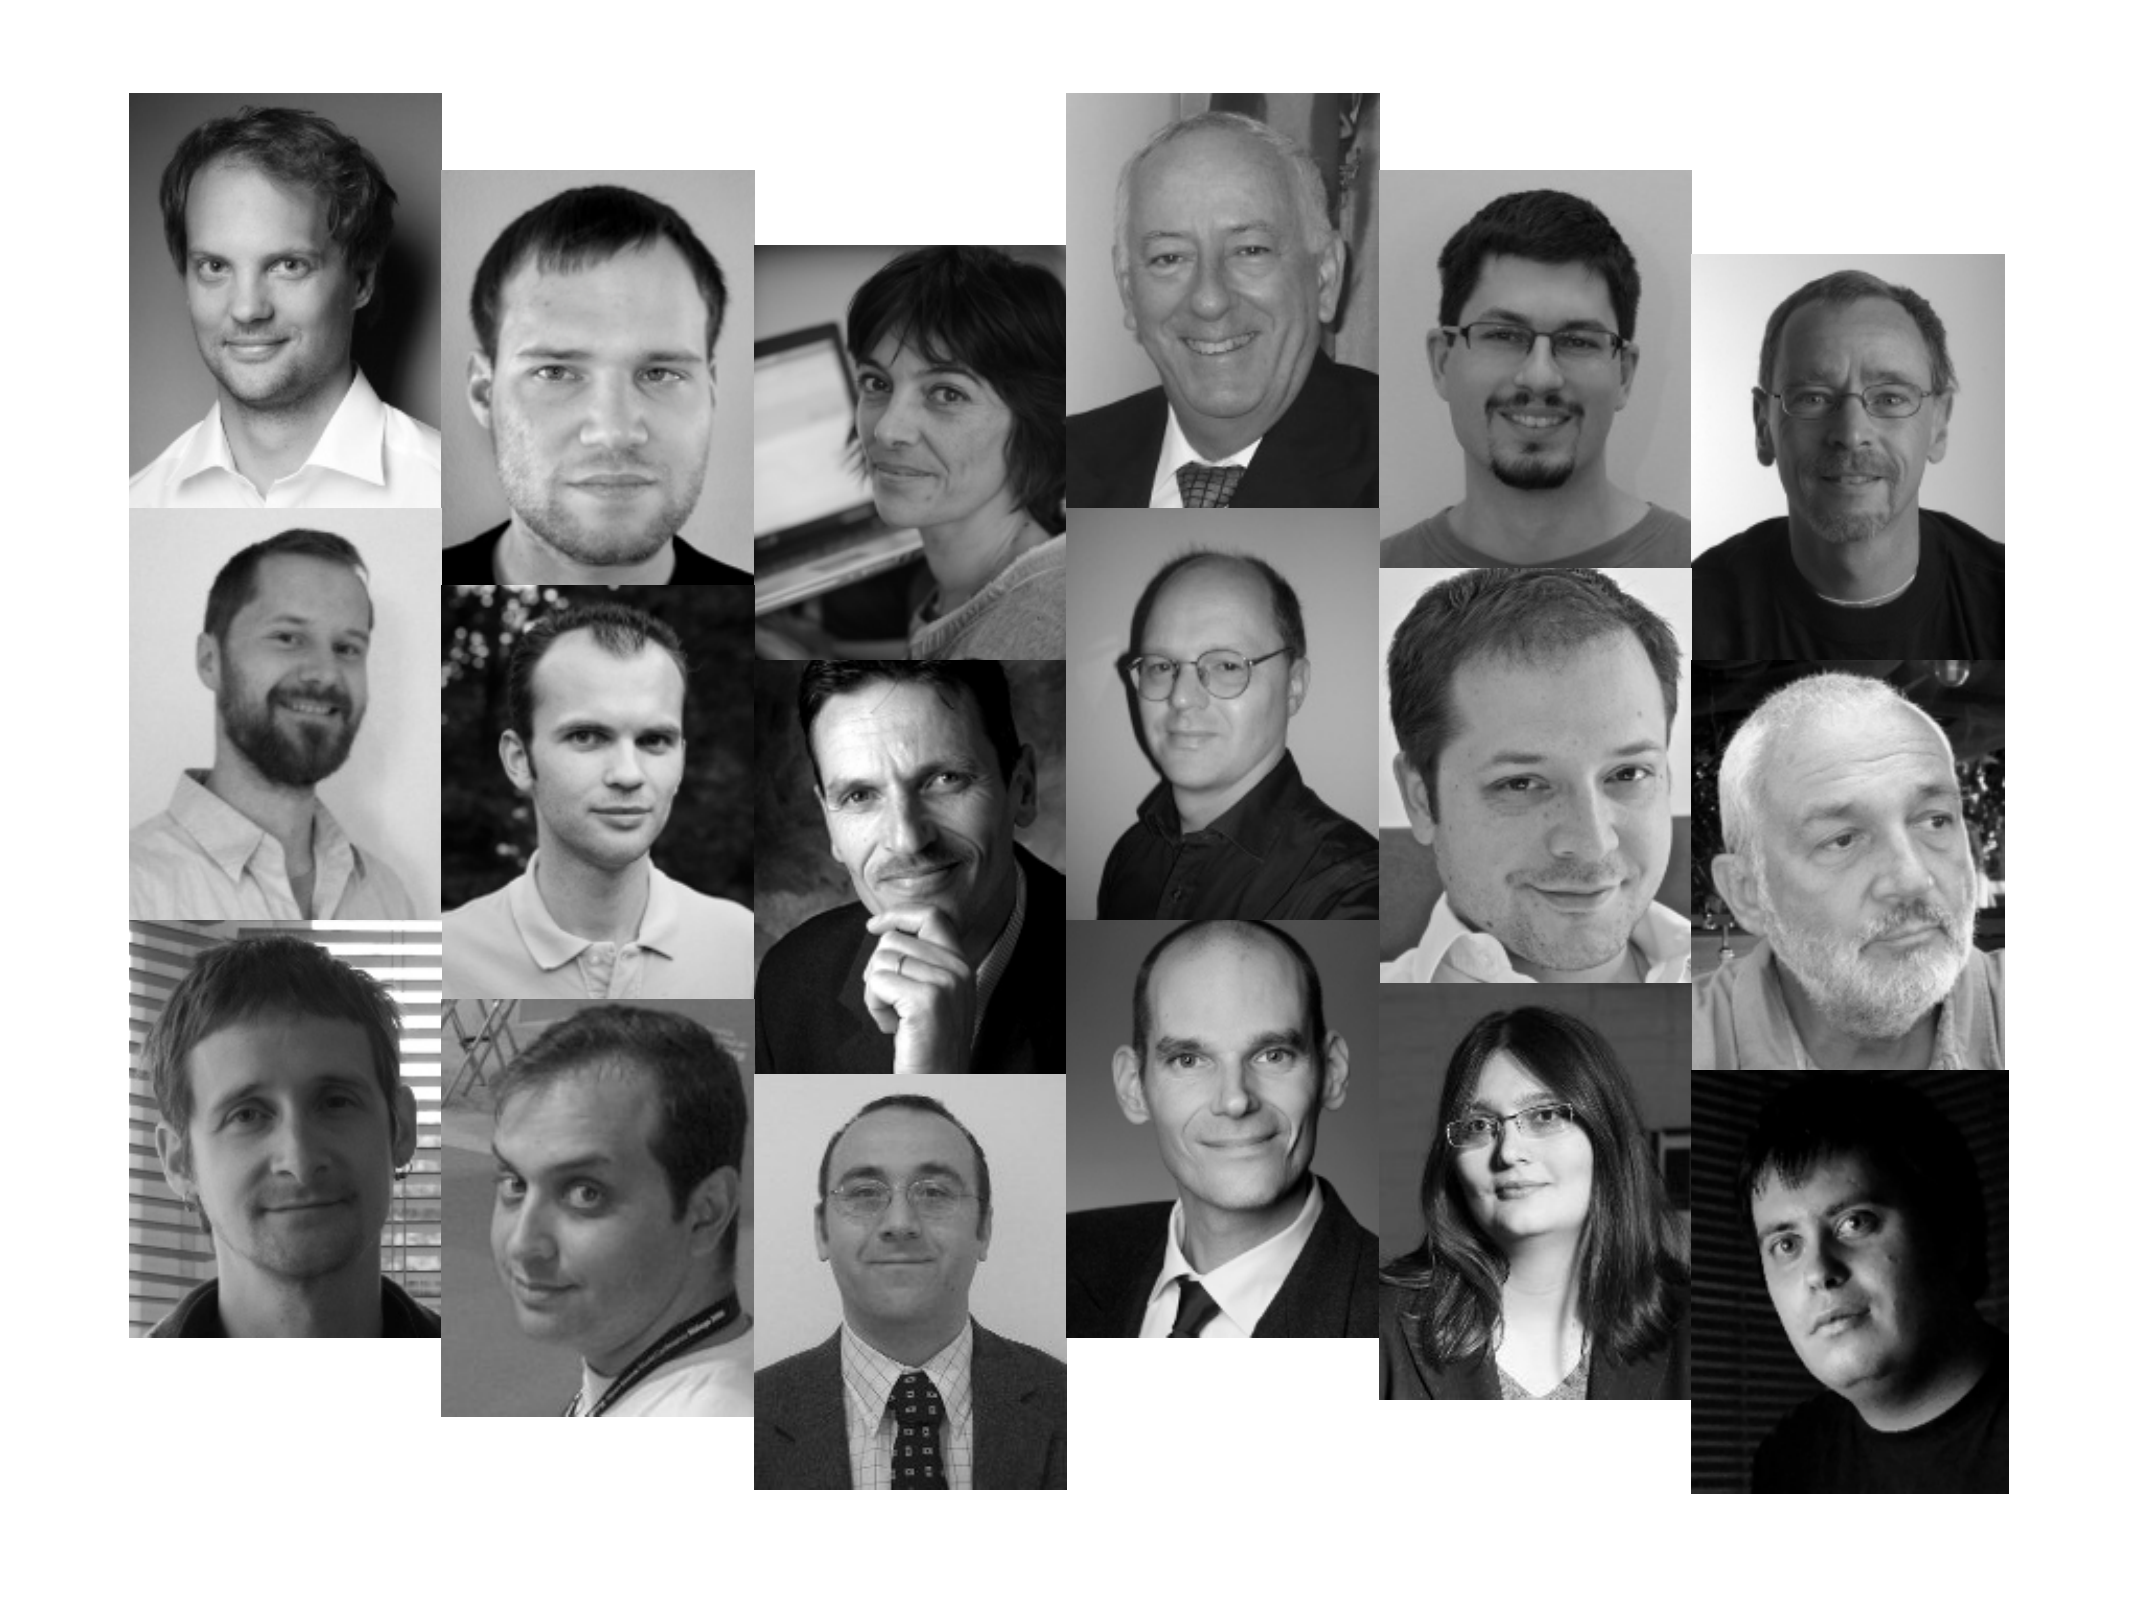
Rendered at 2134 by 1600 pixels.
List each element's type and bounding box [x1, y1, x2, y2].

picture [129, 93, 2009, 1494]
